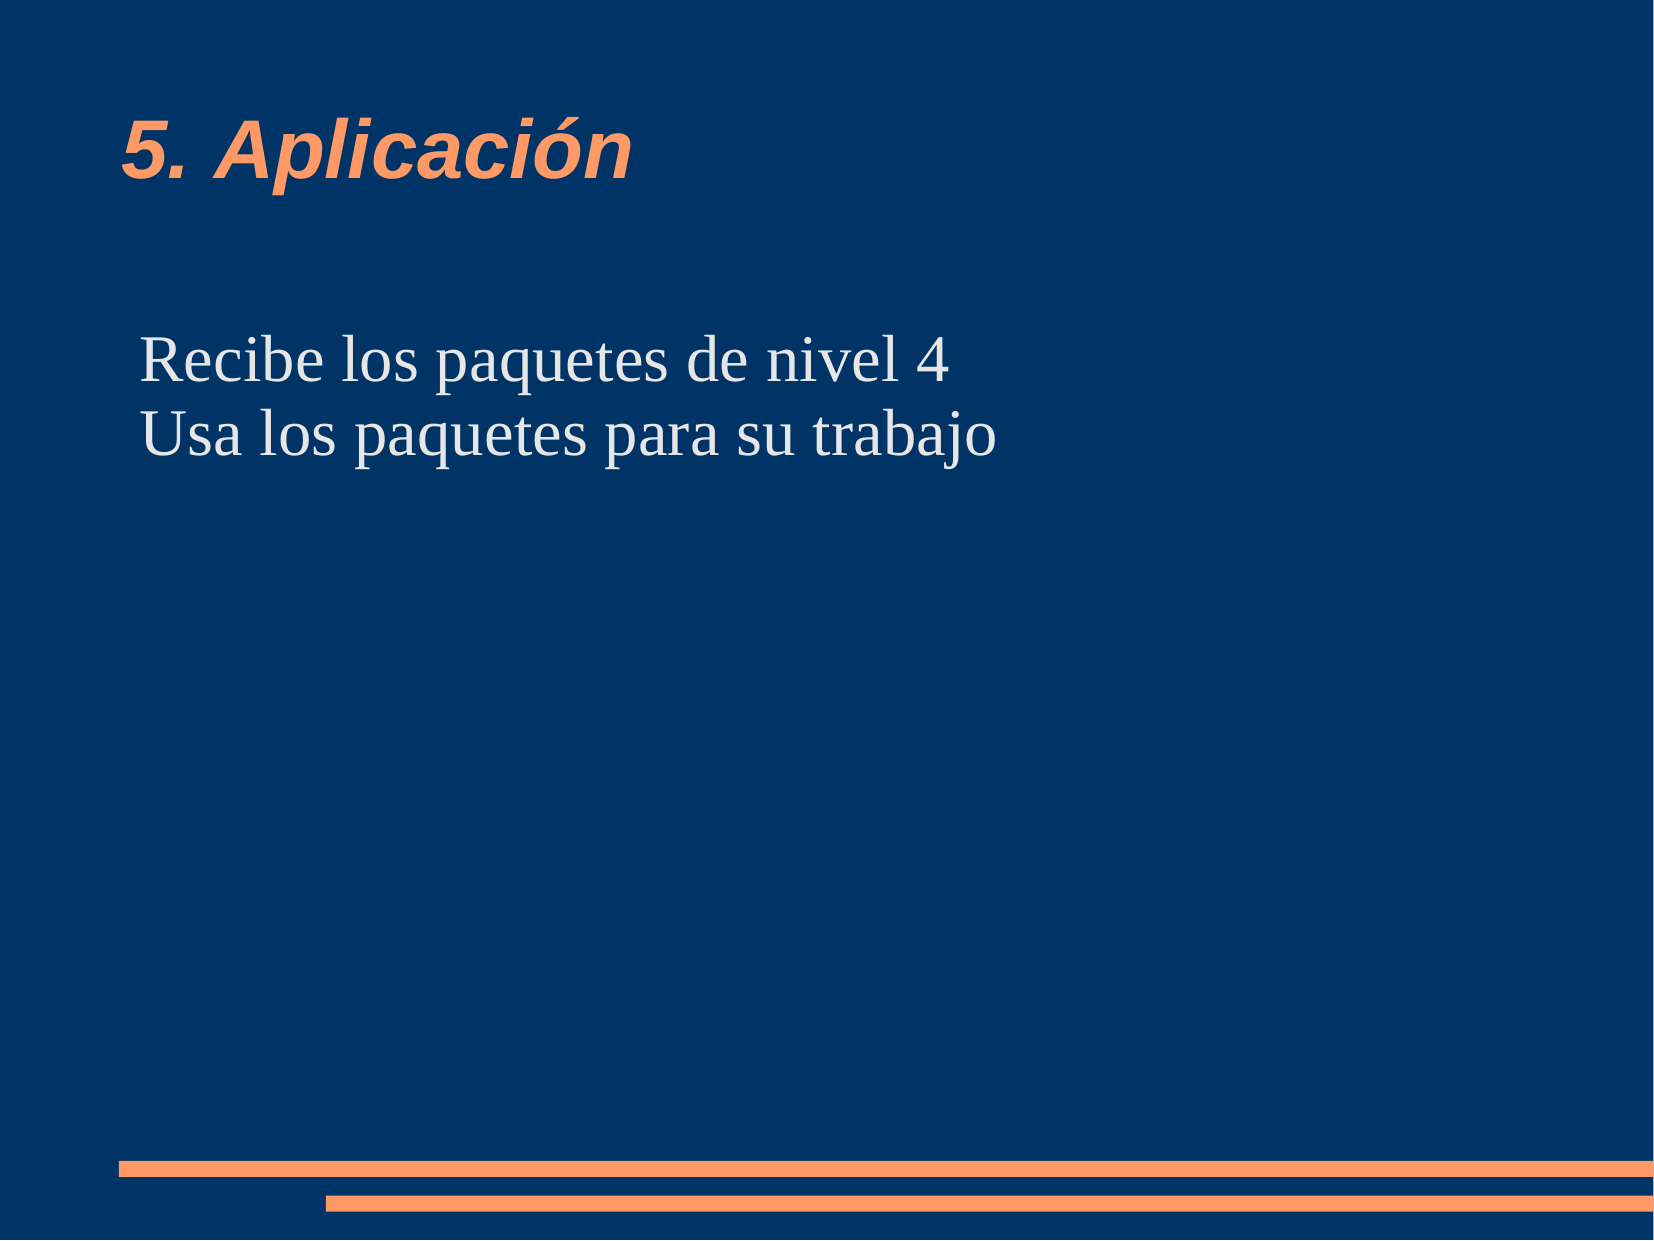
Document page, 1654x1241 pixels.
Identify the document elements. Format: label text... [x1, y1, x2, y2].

title 5. Aplicación [121, 46, 1534, 254]
list Recibe los paquetes de nivel 4 Usa los paquetes para su trabajo [121, 322, 1561, 1133]
